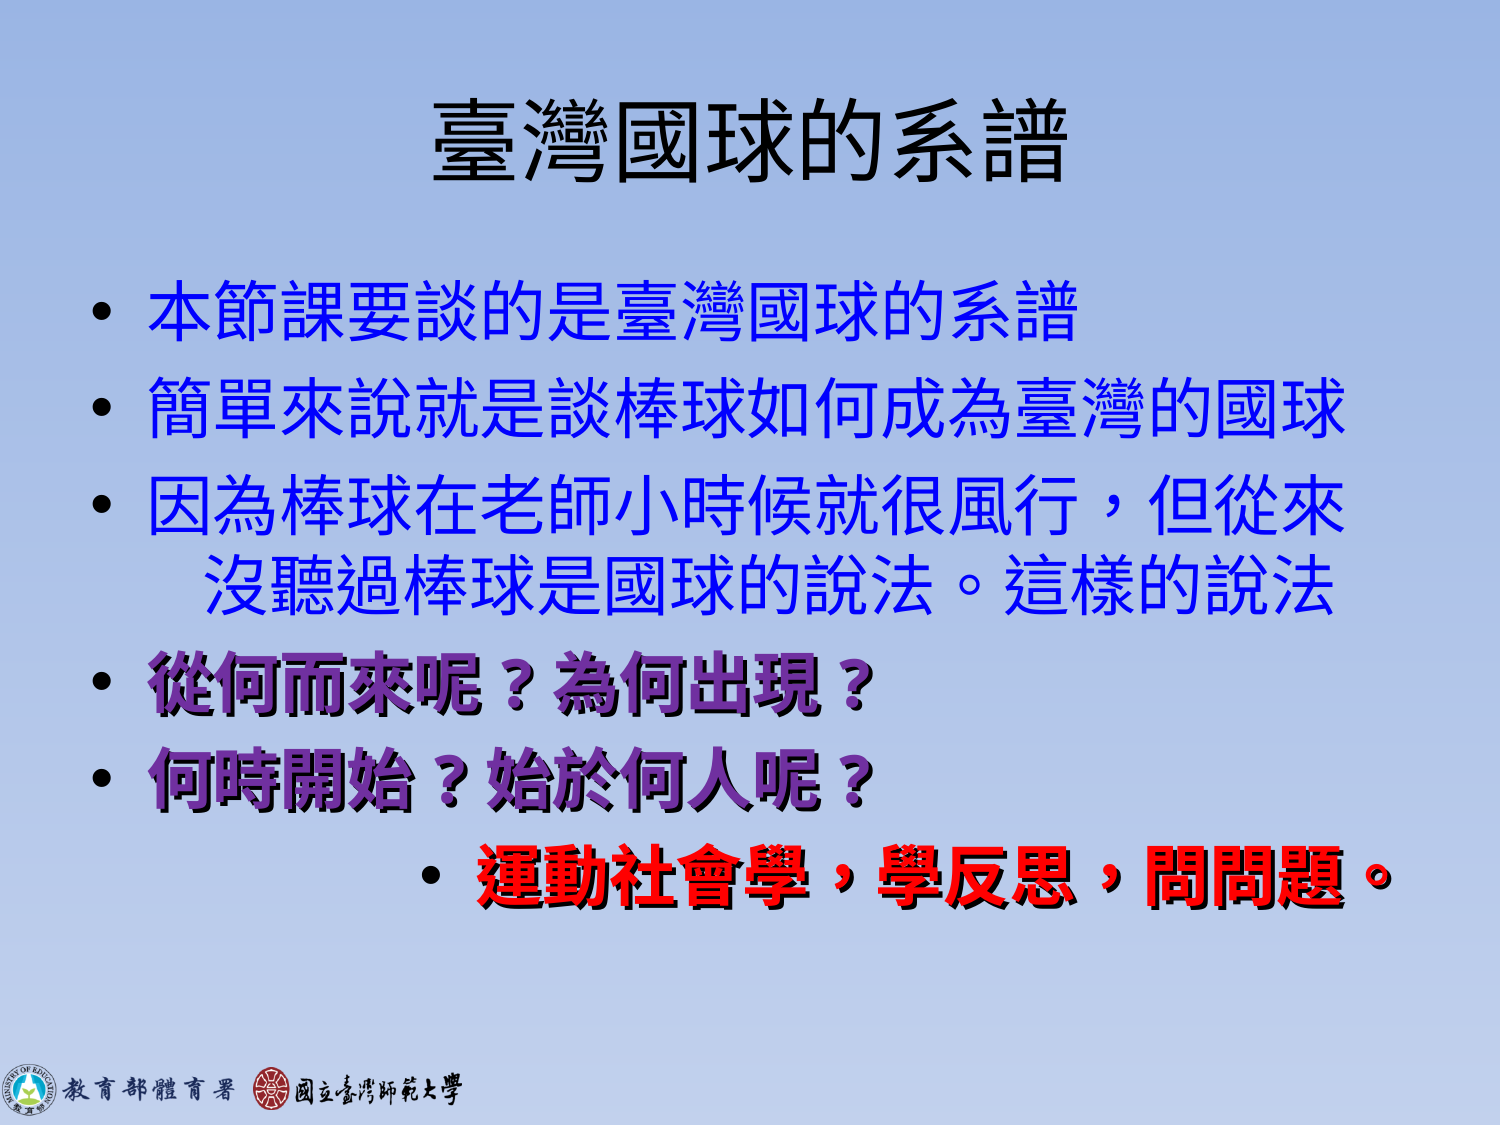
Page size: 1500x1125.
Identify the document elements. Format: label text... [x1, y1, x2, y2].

list 本節課要談的是臺灣國球的系譜 簡單來說就是談棒球如何成為臺灣的國球 因為棒球在老師小時候就很風行，但從來沒聽過棒球是國球的說法。這樣的說法 從何而來呢?為何出現? 何時開始?始於何人呢? 運動社會學，學反思，問問題。 [75, 262, 1426, 1005]
title 臺灣國球的系譜 [75, 45, 1426, 233]
